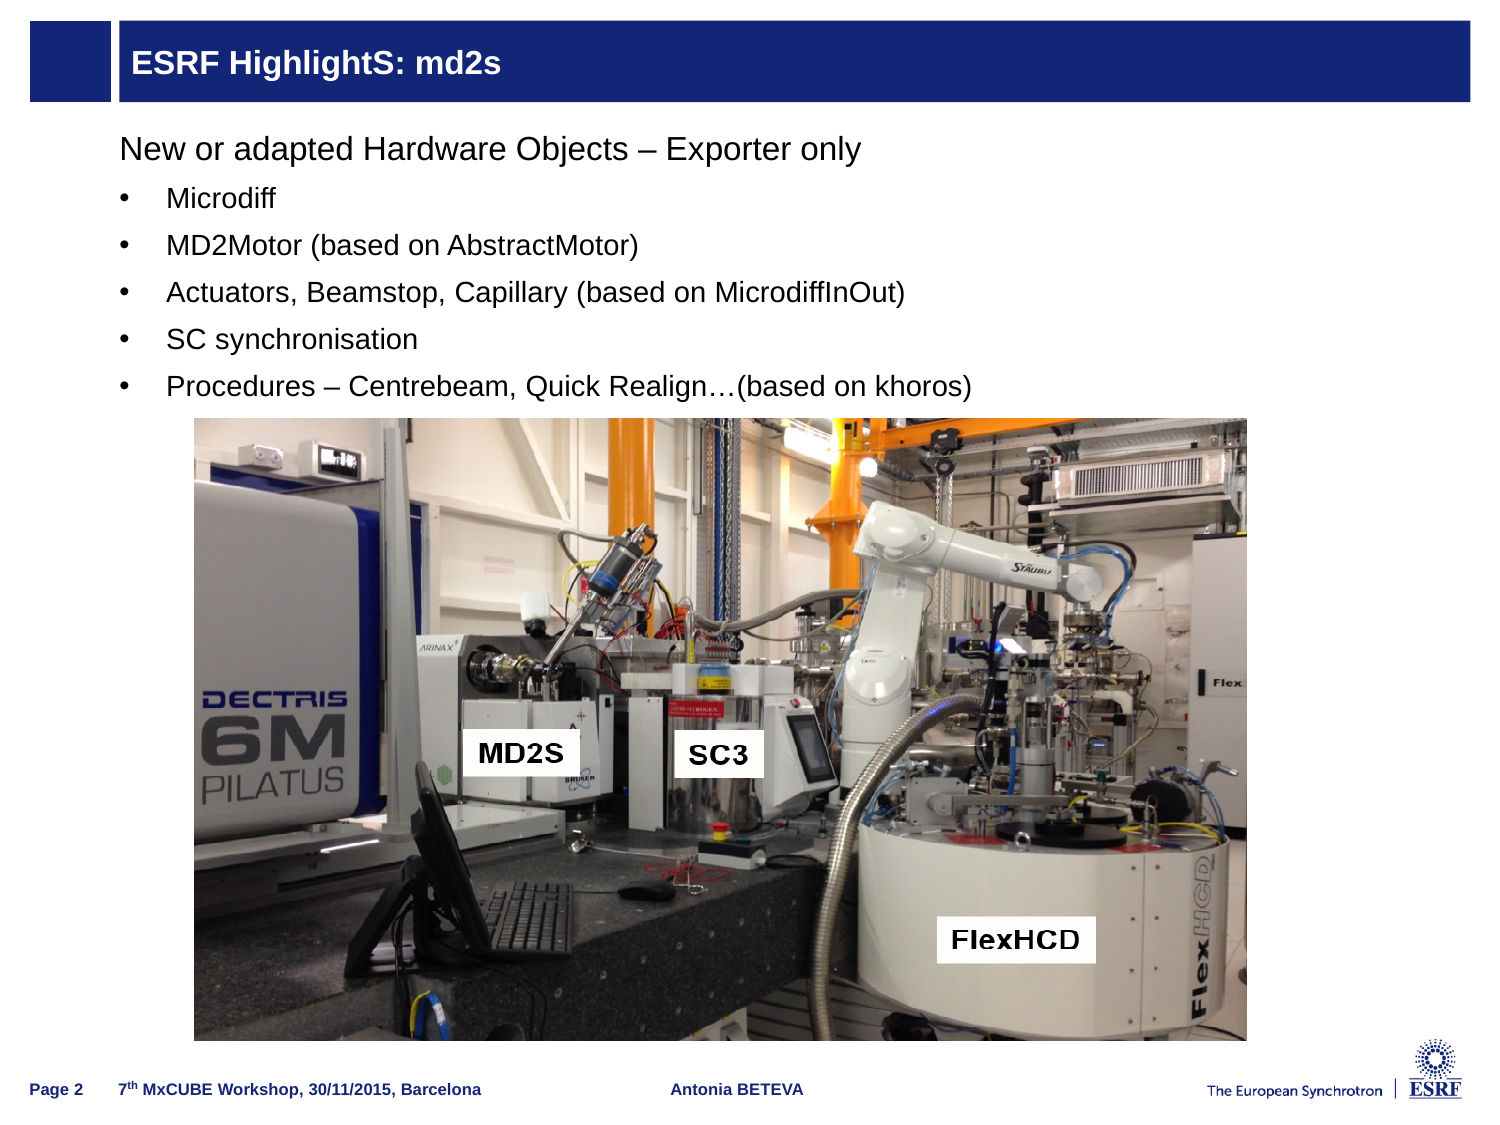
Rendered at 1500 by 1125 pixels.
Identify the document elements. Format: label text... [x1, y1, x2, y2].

picture [194, 418, 1500, 1125]
text_box 7th MxCUBE Workshop, 30/11/2015, Barcelona Antonia BETEVA [118, 1063, 1122, 1099]
list New or adapted Hardware Objects – Exporter only Microdiff MD2Motor (based on AbstractMotor) Actuators, Beamstop, Capillary (based on MicrodiffInOut) SC synchronisation Procedures – Centrebeam, Quick Realign…(based on khoros) [119, 125, 1471, 1012]
title ESRF HighlightS: md2s [119, 20, 1471, 103]
text_box Page <number> [29, 1063, 98, 1099]
